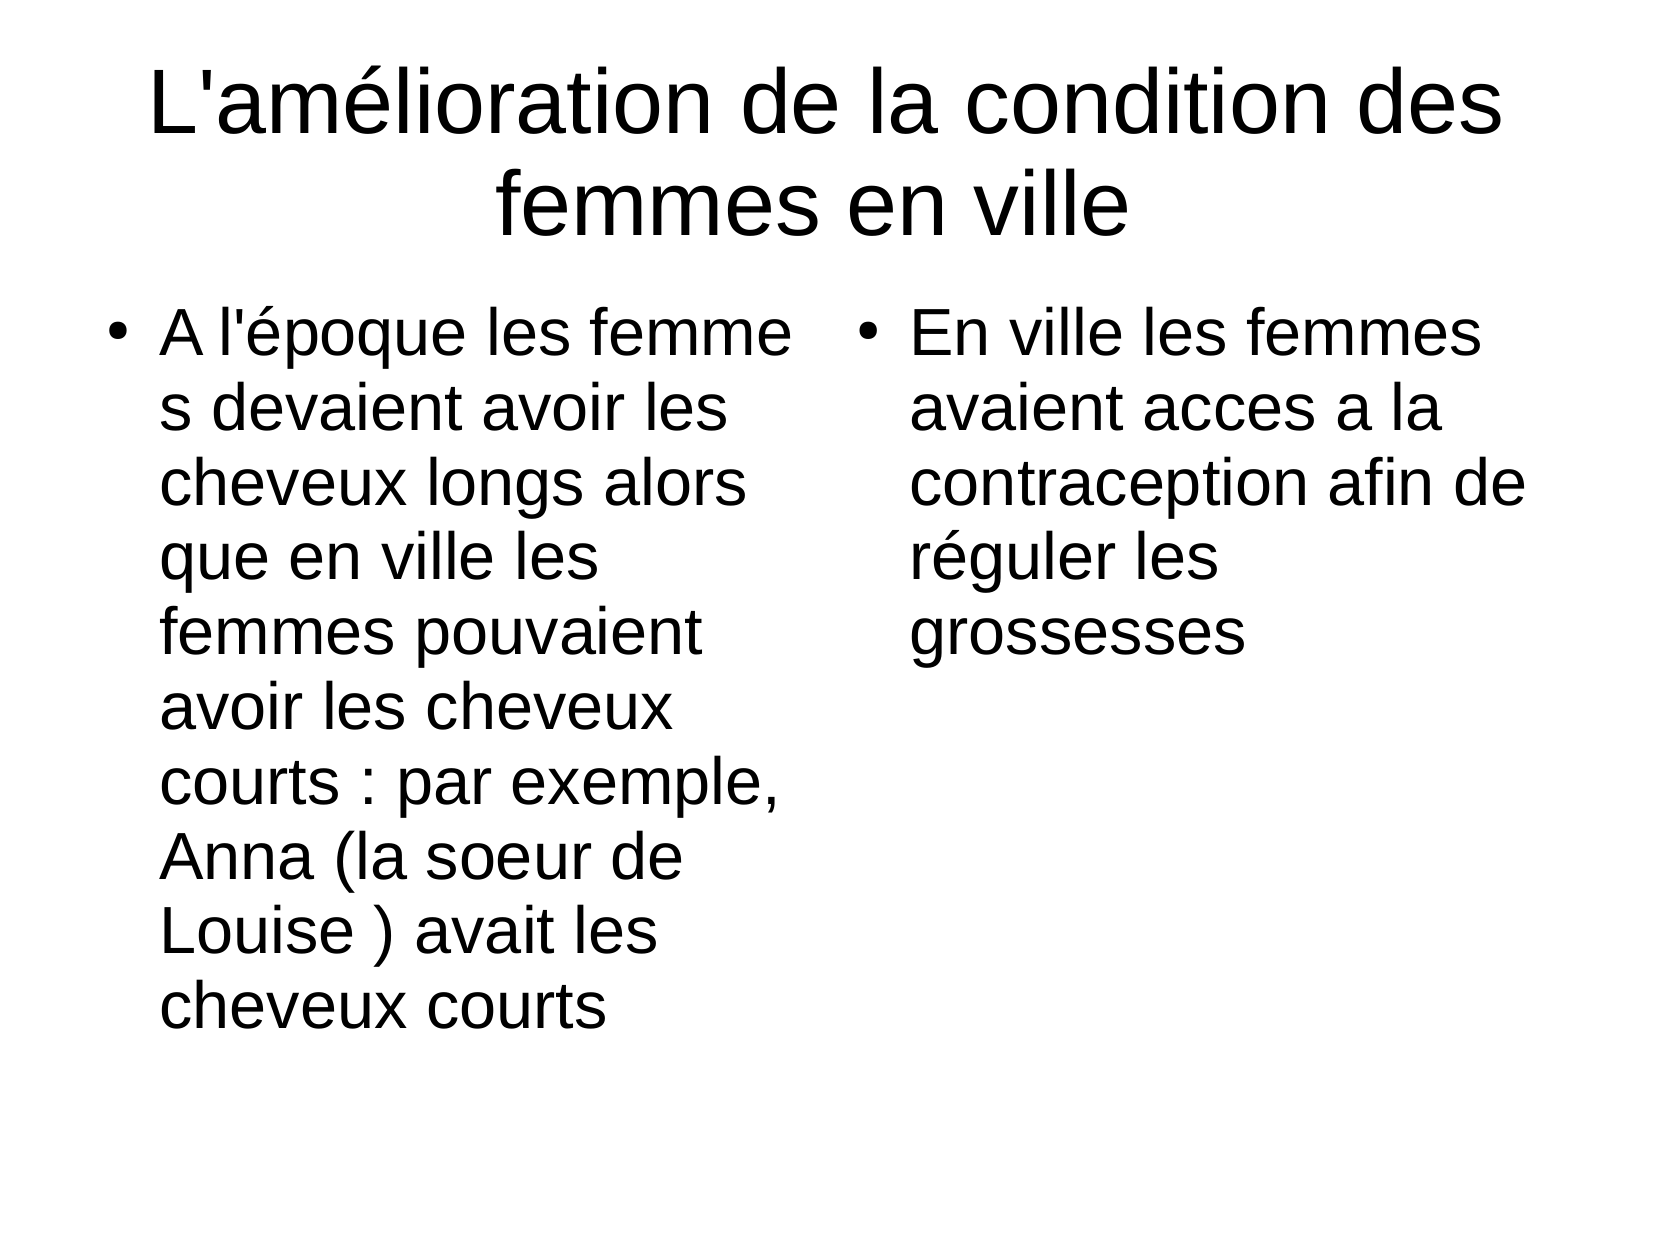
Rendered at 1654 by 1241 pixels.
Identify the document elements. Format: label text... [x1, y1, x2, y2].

title L'amélioration de la condition des femmes en ville [82, 49, 1571, 257]
list A l'époque les femme s devaient avoir les cheveux longs alors que en ville les femmes pouvaient avoir les cheveux courts : par exemple, Anna (la soeur de Louise ) avait les cheveux courts [88, 295, 815, 1114]
list En ville les femmes avaient acces a la contraception afin de réguler les grossesses [838, 295, 1565, 1114]
